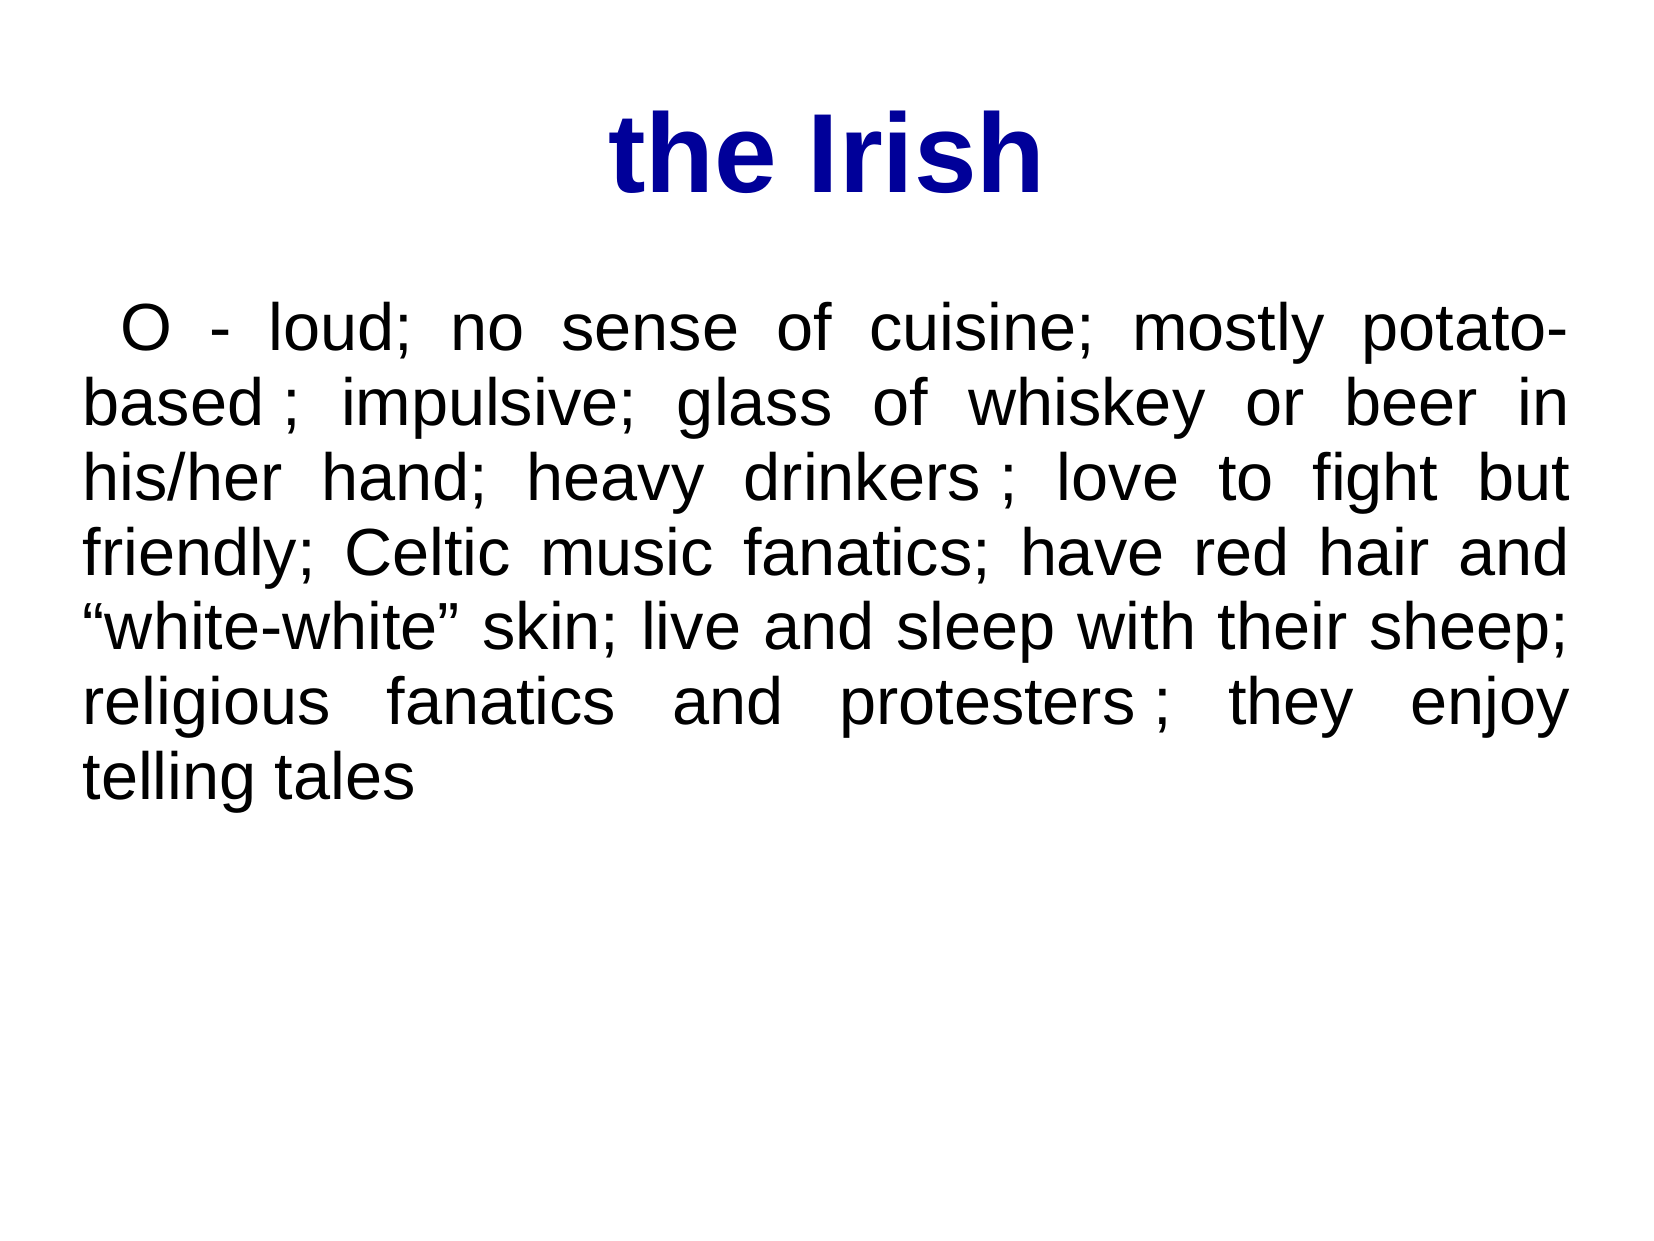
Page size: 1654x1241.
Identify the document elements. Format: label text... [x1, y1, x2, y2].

title the Irish [82, 49, 1571, 257]
list O - loud; no sense of cuisine; mostly potato-based ; impulsive; glass of whiskey or beer in his/her hand; heavy drinkers ; love to fight but friendly; Celtic music fanatics; have red hair and “white-white” skin; live and sleep with their sheep; religious fanatics and protesters ; they enjoy telling tales [82, 290, 1571, 1109]
